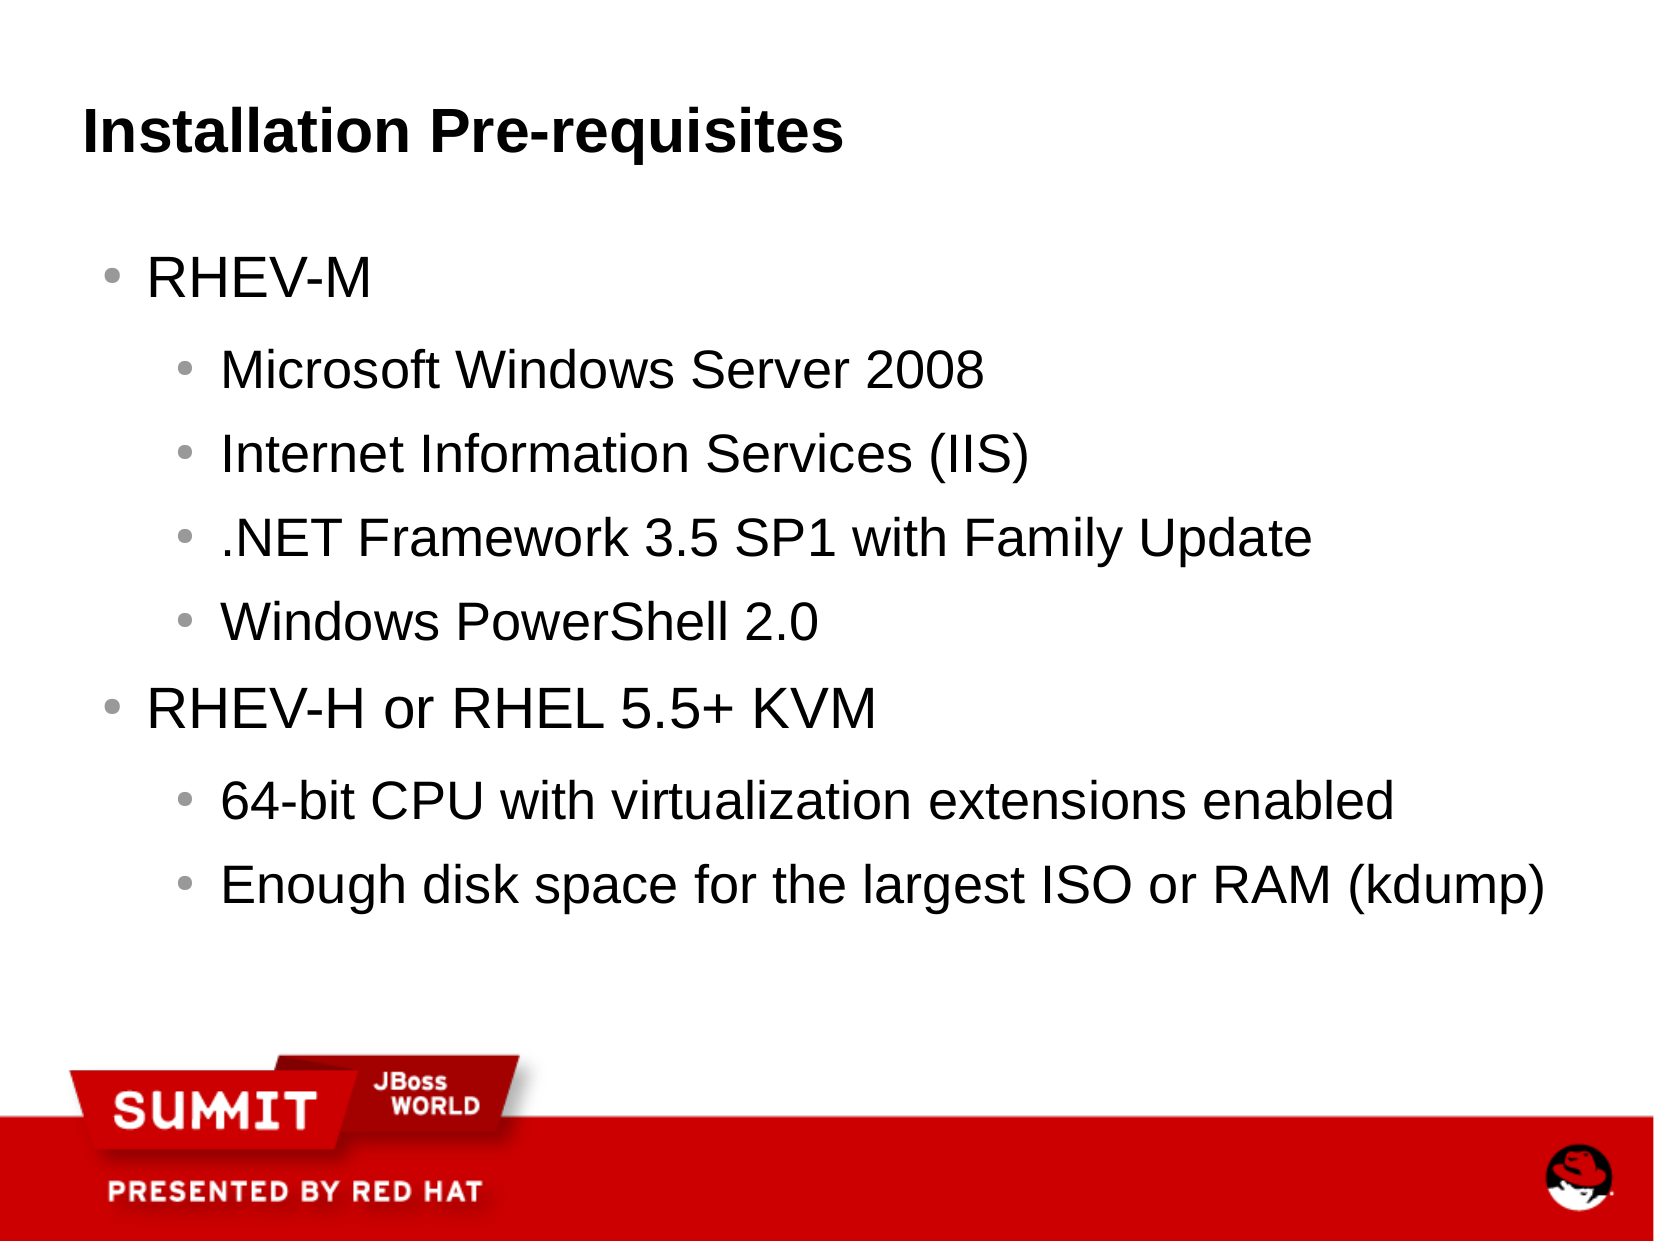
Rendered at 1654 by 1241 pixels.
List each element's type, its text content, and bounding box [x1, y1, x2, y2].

list RHEV-M Microsoft Windows Server 2008 Internet Information Services (IIS) .NET Framework 3.5 SP1 with Family Update Windows PowerShell 2.0 RHEV-H or RHEL 5.5+ KVM 64-bit CPU with virtualization extensions enabled Enough disk space for the largest ISO or RAM (kdump) [86, 244, 1576, 1024]
title Installation Pre-requisites [82, 45, 1571, 218]
picture [0, 1043, 1654, 1241]
